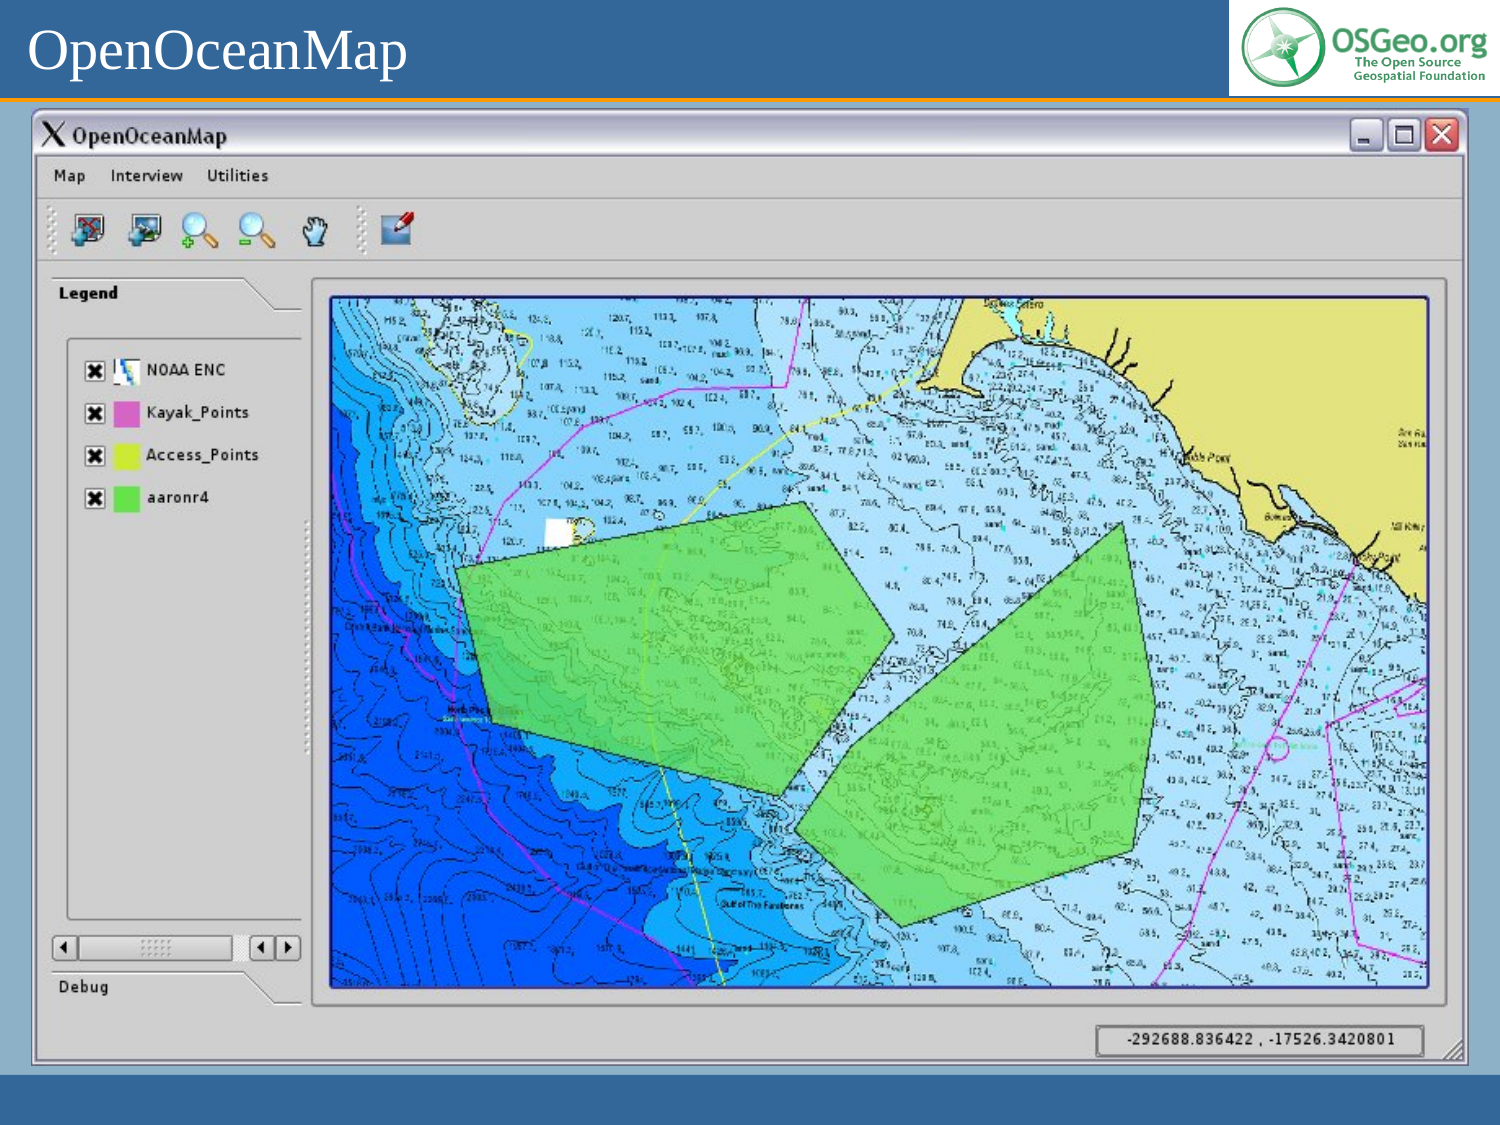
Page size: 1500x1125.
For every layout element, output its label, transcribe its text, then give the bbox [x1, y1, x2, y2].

picture [1228, 0, 1500, 97]
title OpenOceanMap [12, 0, 1091, 100]
picture [31, 108, 1469, 1066]
